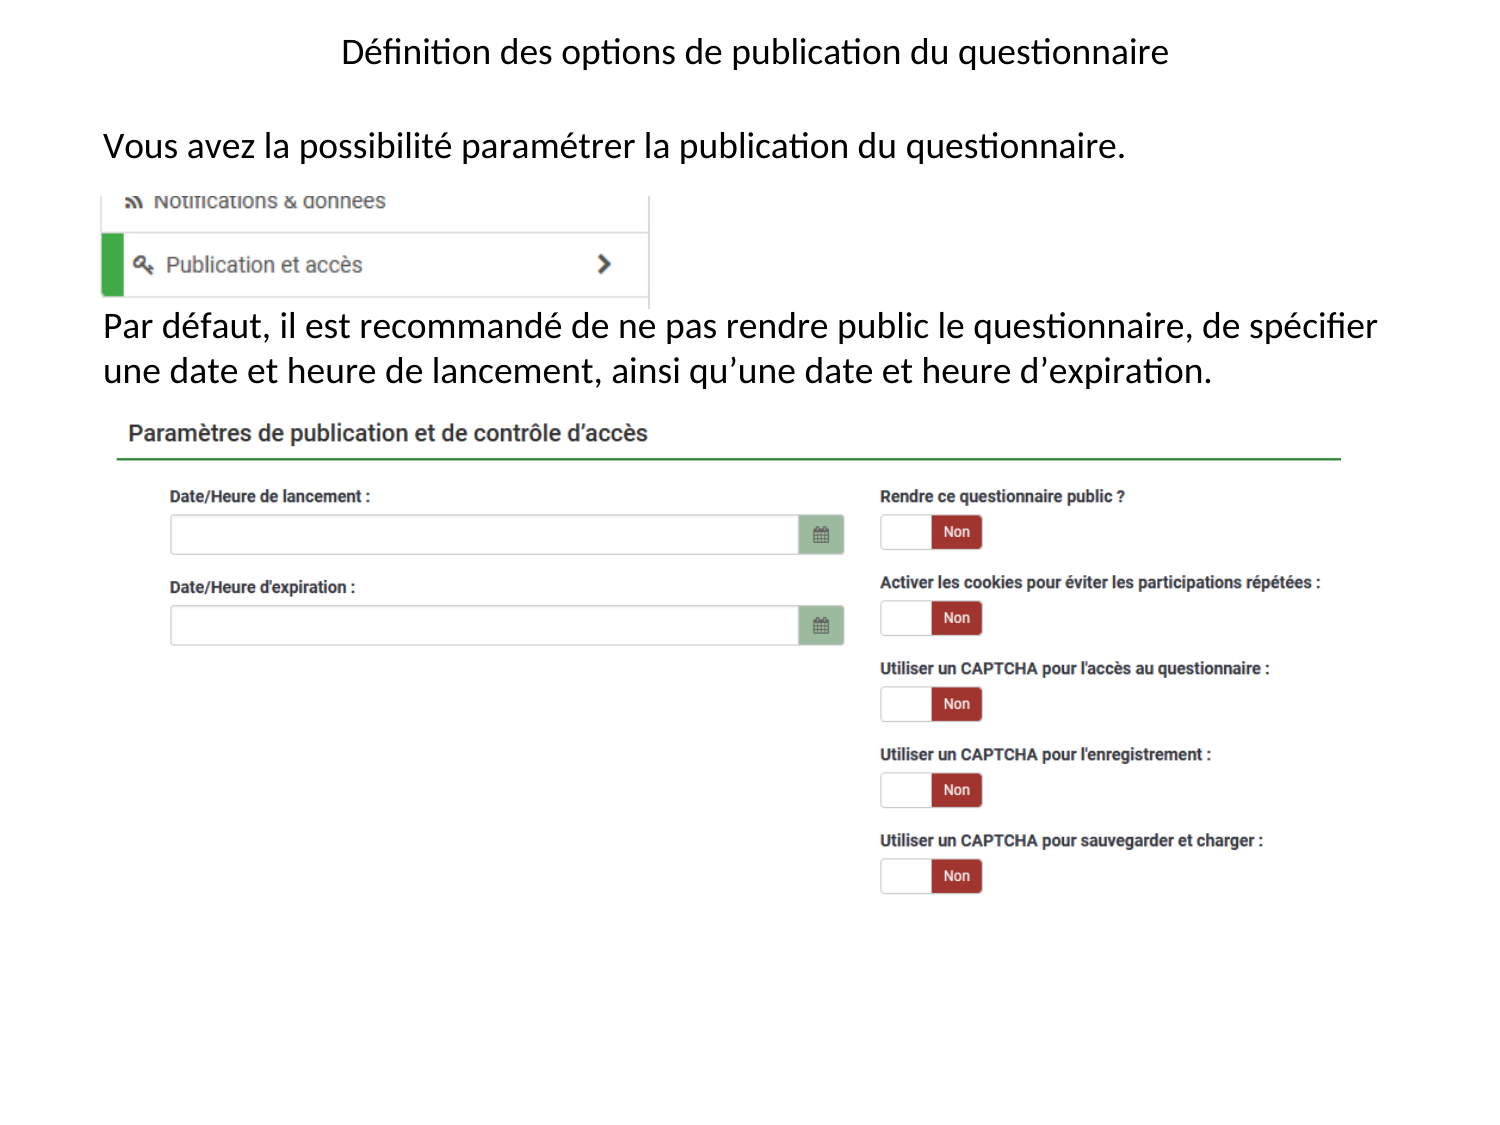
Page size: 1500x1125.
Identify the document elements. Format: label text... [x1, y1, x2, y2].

picture [88, 196, 661, 309]
picture [112, 402, 1341, 911]
text_box Vous avez la possibilité paramétrer la publication du questionnaire. Par défaut, il est recommandé de ne pas rendre public le questionnaire, de spécifier une date et heure de lancement, ainsi qu’une date et heure d’expiration. [88, 113, 1400, 399]
text_box Définition des options de publication du questionnaire [41, 18, 1471, 80]
